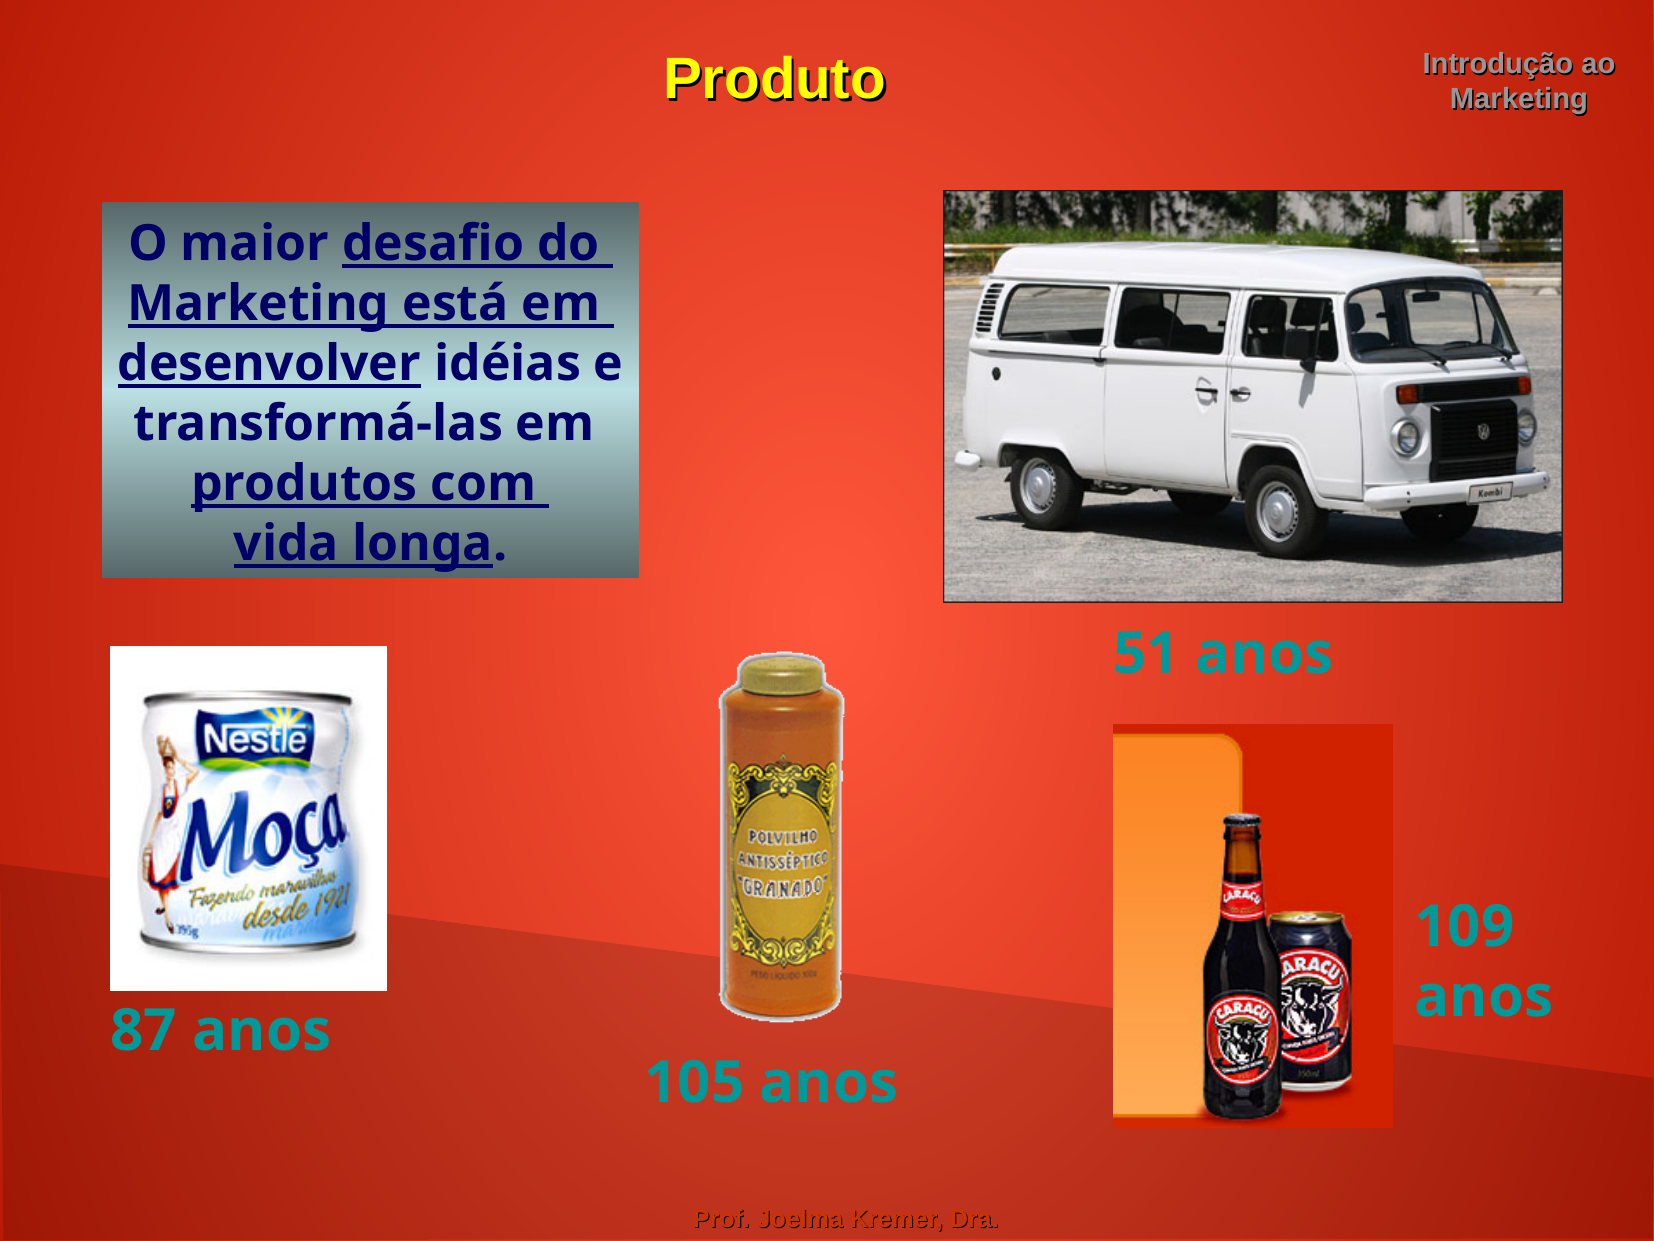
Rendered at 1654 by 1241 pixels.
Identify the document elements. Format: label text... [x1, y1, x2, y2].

text_box O maior desafio do Marketing está em desenvolver idéias e transformá-las em produtos com vida longa. [102, 202, 639, 578]
text_box Prof. Joelma Kremer, Dra. [566, 1195, 1127, 1241]
picture [1113, 724, 1393, 1128]
text_box 109 anos [1399, 880, 1568, 1037]
text_box Produto [188, 33, 1361, 119]
text_box 87 anos [96, 984, 347, 1071]
title Introdução ao Marketing [1386, 21, 1652, 139]
text_box 105 anos [630, 1036, 914, 1123]
picture [110, 646, 387, 991]
picture [709, 646, 856, 1024]
text_box 51 anos [1098, 607, 1349, 693]
picture [943, 190, 1563, 603]
